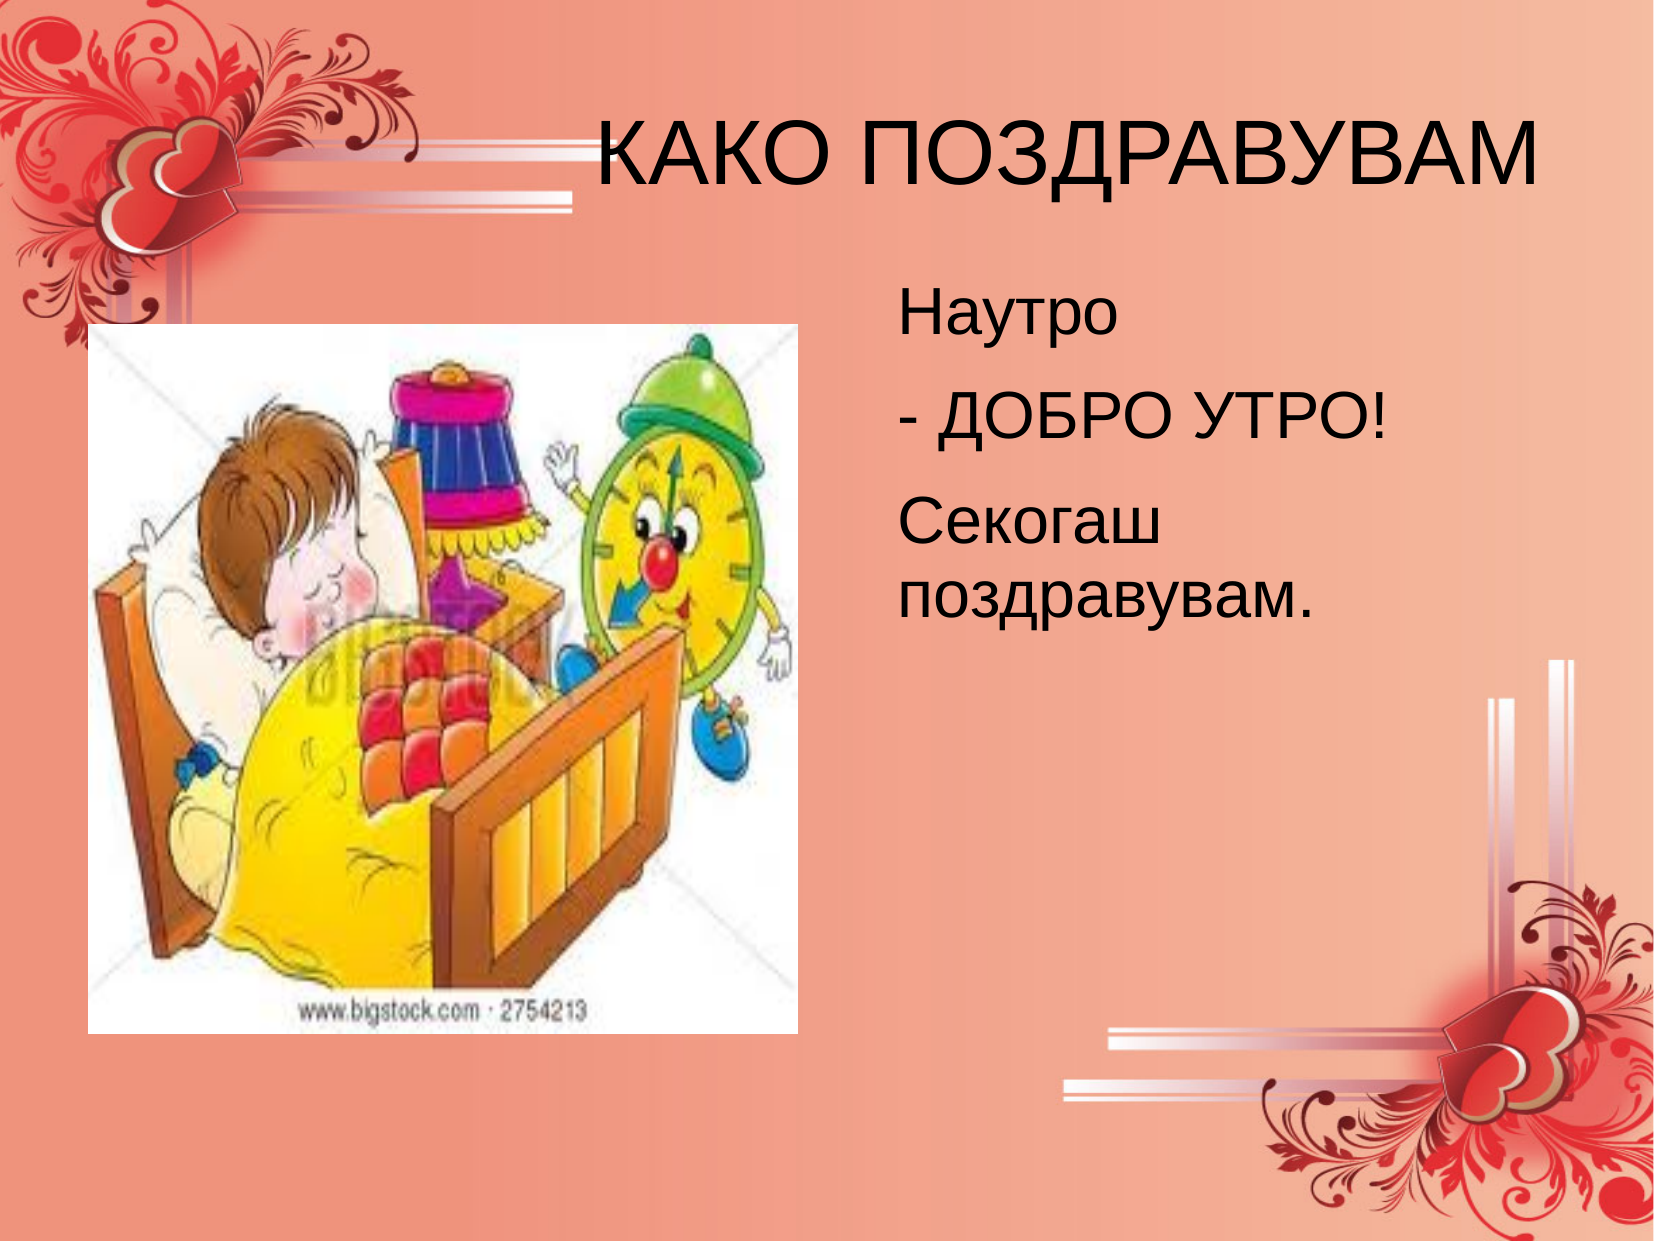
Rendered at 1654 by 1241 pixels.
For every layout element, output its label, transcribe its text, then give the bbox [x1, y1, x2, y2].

picture [0, 0, 1654, 1241]
list Наутро - ДОБРО УТРО! Секогаш поздравувам. [826, 274, 1553, 1093]
title КАКО ПОЗДРАВУВАМ [82, 56, 1571, 250]
